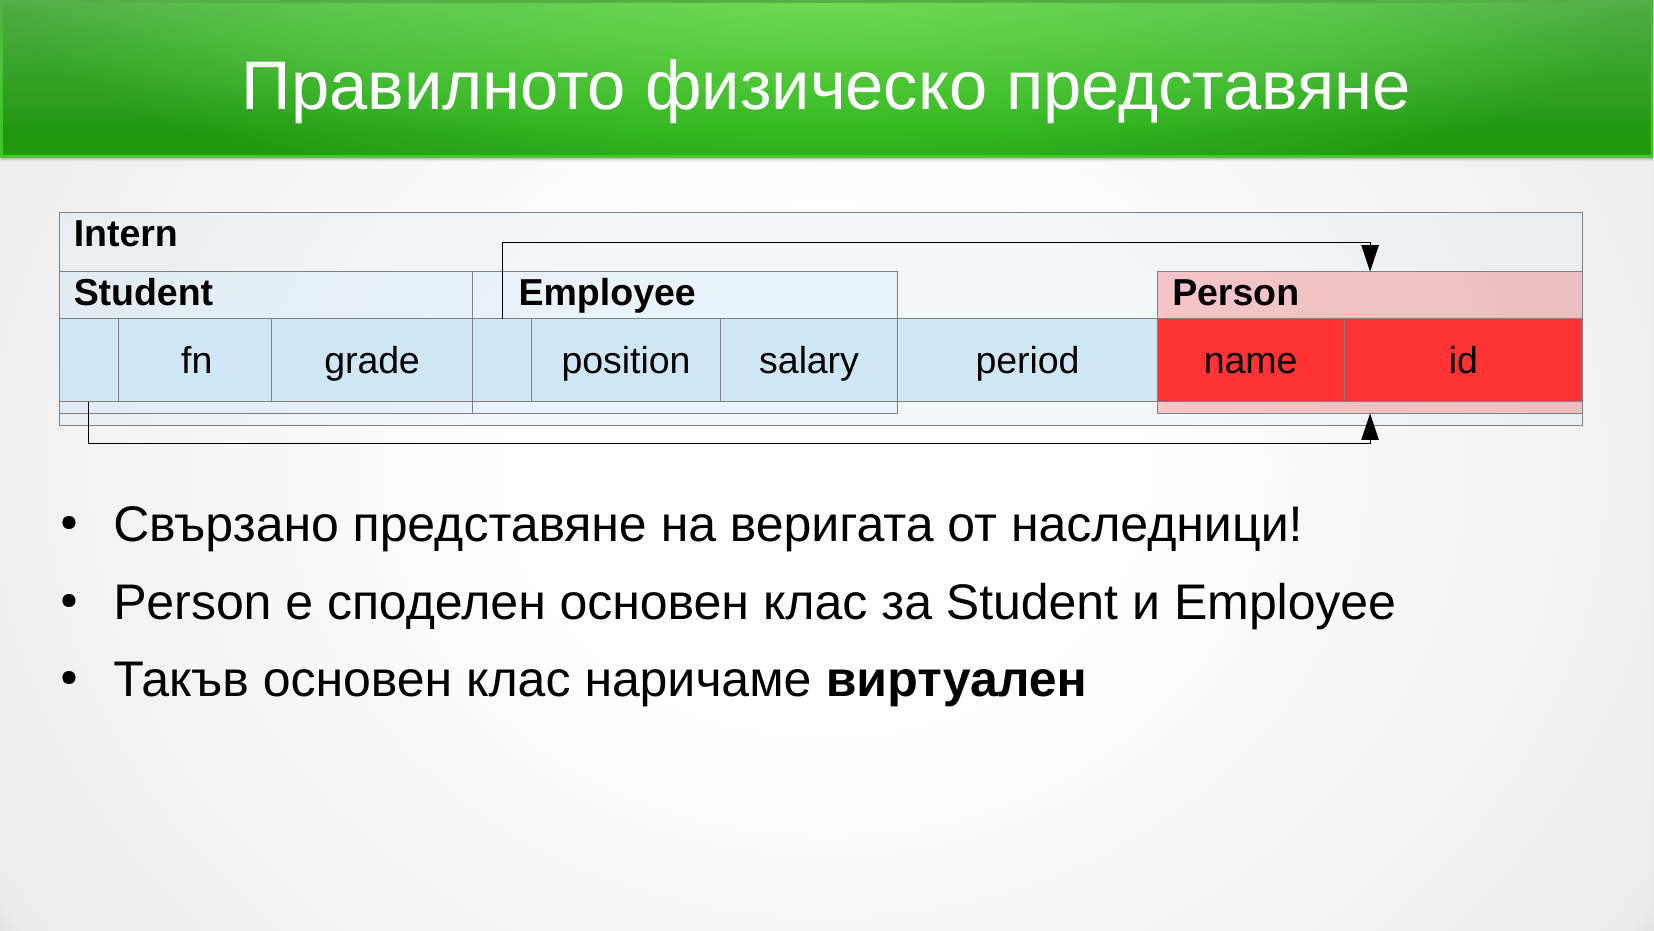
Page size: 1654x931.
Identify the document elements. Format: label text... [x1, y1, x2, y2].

text_box period [897, 318, 1157, 402]
text_box fn [119, 318, 271, 402]
title Правилното физическо представяне [82, 37, 1571, 135]
text_box Intern [1371, 414, 1583, 426]
text_box Student [59, 402, 88, 414]
text_box Employee [472, 402, 898, 414]
text_box Student [59, 271, 472, 318]
text_box [472, 318, 532, 402]
text_box name [1157, 318, 1344, 402]
text_box position [532, 318, 720, 402]
text_box Intern [89, 402, 1369, 426]
text_box Person [1157, 402, 1583, 414]
text_box salary [720, 318, 897, 402]
text_box grade [271, 318, 472, 402]
text_box Intern [59, 212, 1583, 271]
text_box Employee [503, 271, 898, 318]
list Свързано представяне на веригата от наследници! Person е споделен основен клас за Student и Employee Такъв основен клас наричаме виртуален [42, 496, 1595, 910]
text_box Intern [503, 243, 1370, 318]
text_box [59, 318, 119, 402]
text_box Person [1157, 271, 1583, 318]
text_box Student [89, 402, 472, 414]
text_box Intern [59, 414, 88, 426]
text_box id [1344, 318, 1583, 402]
text_box Employee [472, 271, 502, 318]
